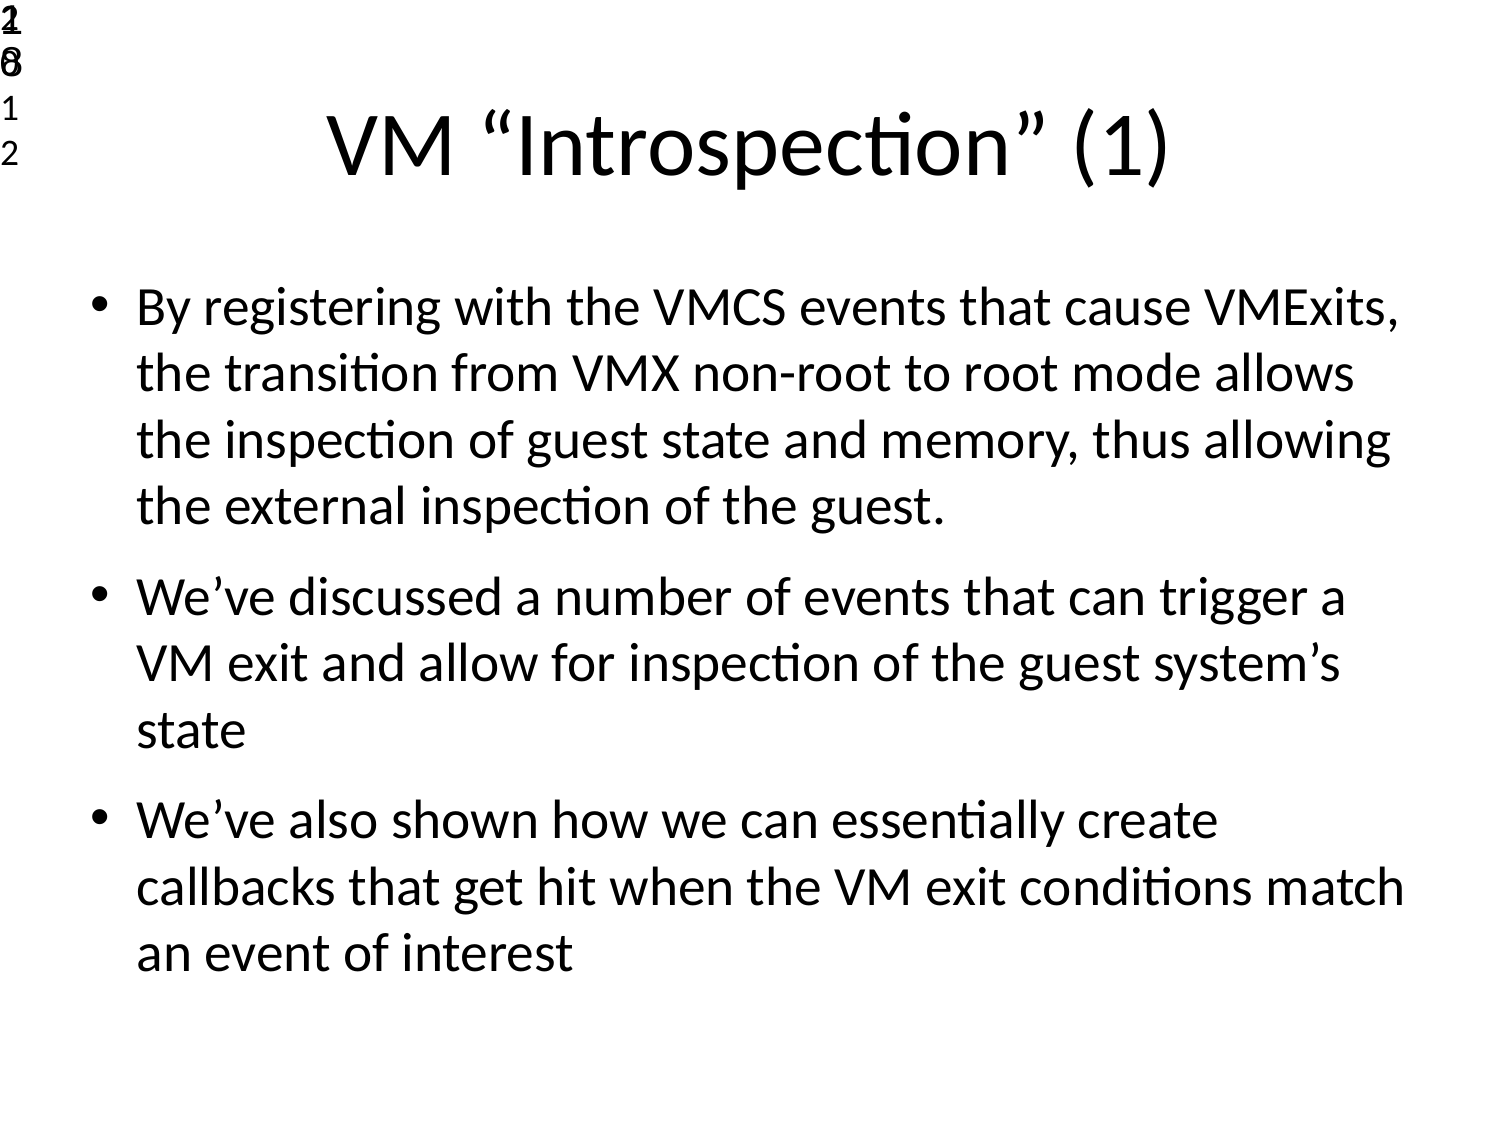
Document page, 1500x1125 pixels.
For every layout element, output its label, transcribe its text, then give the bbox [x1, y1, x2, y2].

title VM “Introspection” (1) [75, 45, 1425, 233]
list By registering with the VMCS events that cause VMExits, the transition from VMX non-root to root mode allows the inspection of guest state and memory, thus allowing the external inspection of the guest. We’ve discussed a number of events that can trigger a VM exit and allow for inspection of the guest system’s state We’ve also shown how we can essentially create callbacks that get hit when the VM exit conditions match an event of interest [75, 262, 1425, 1005]
